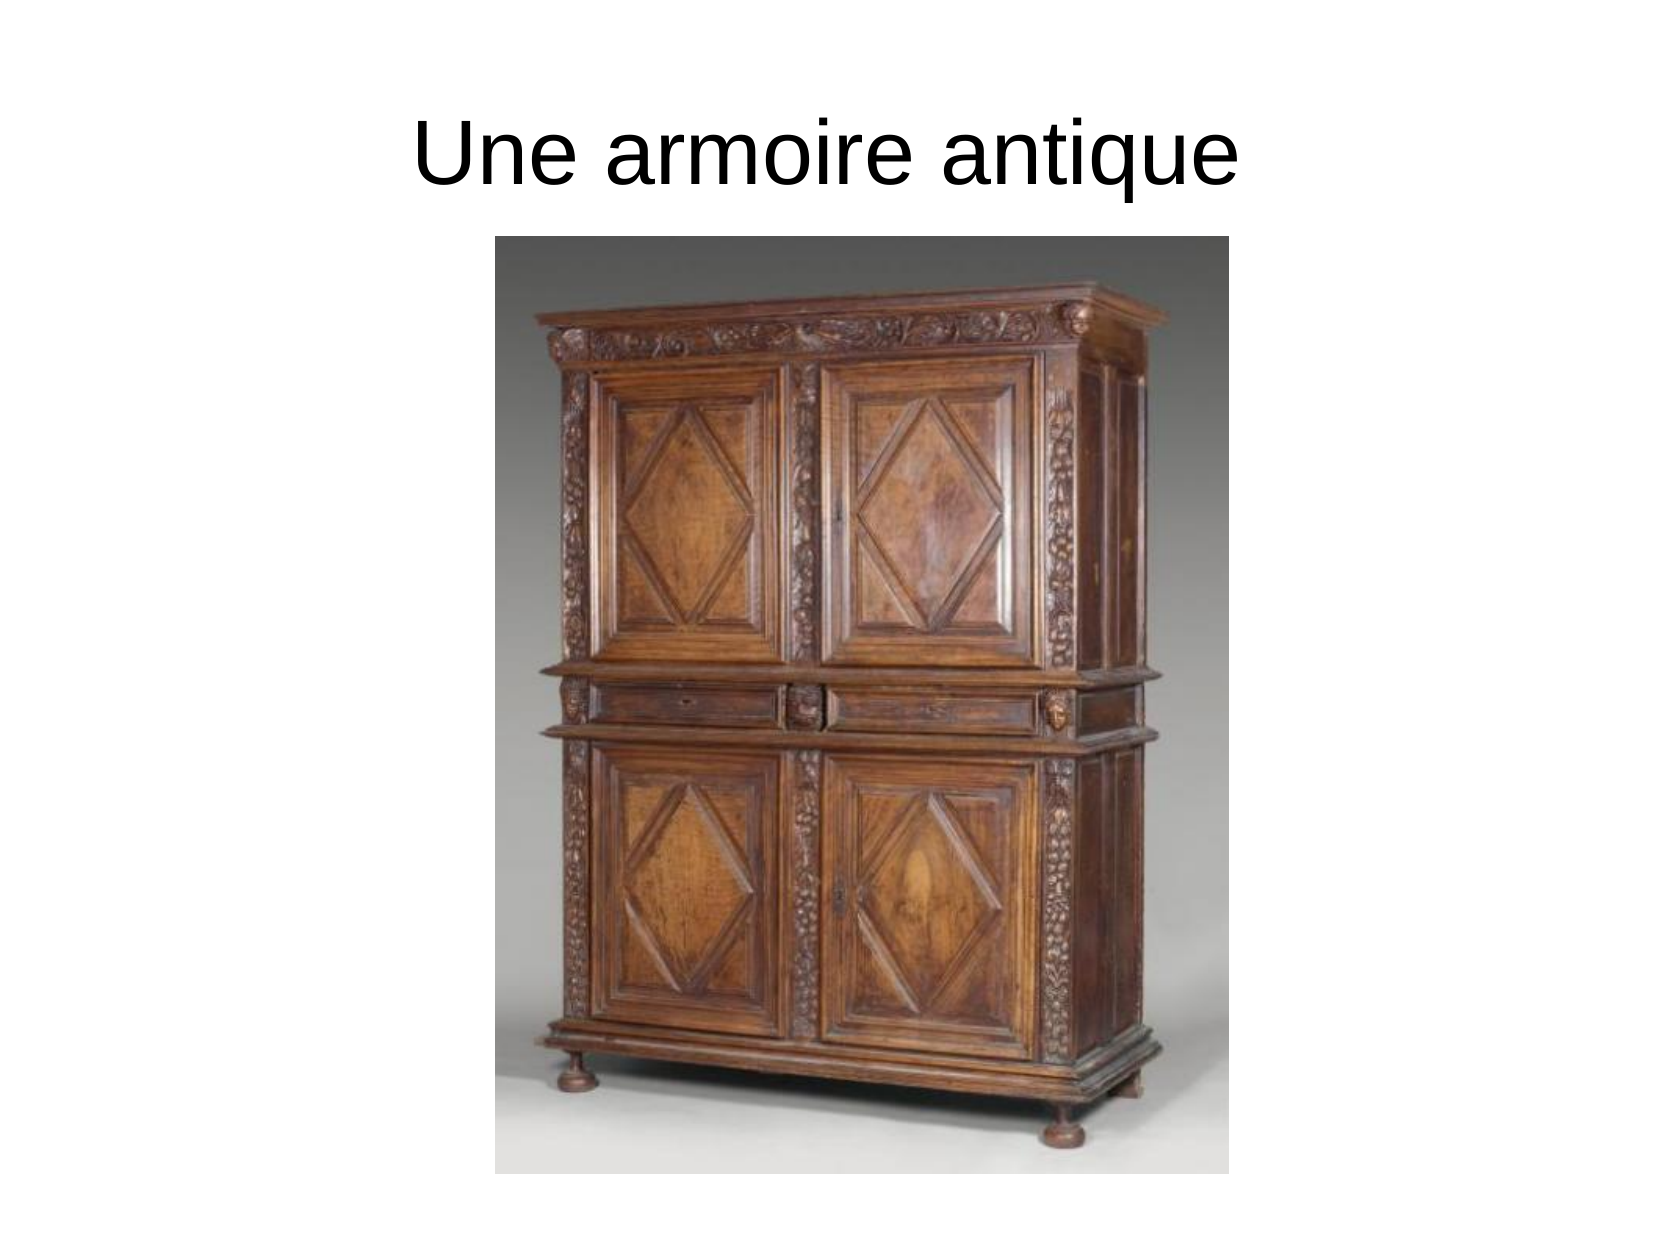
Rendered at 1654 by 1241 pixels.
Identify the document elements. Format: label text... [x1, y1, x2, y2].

picture [495, 236, 1229, 1174]
title Une armoire antique [82, 49, 1571, 257]
